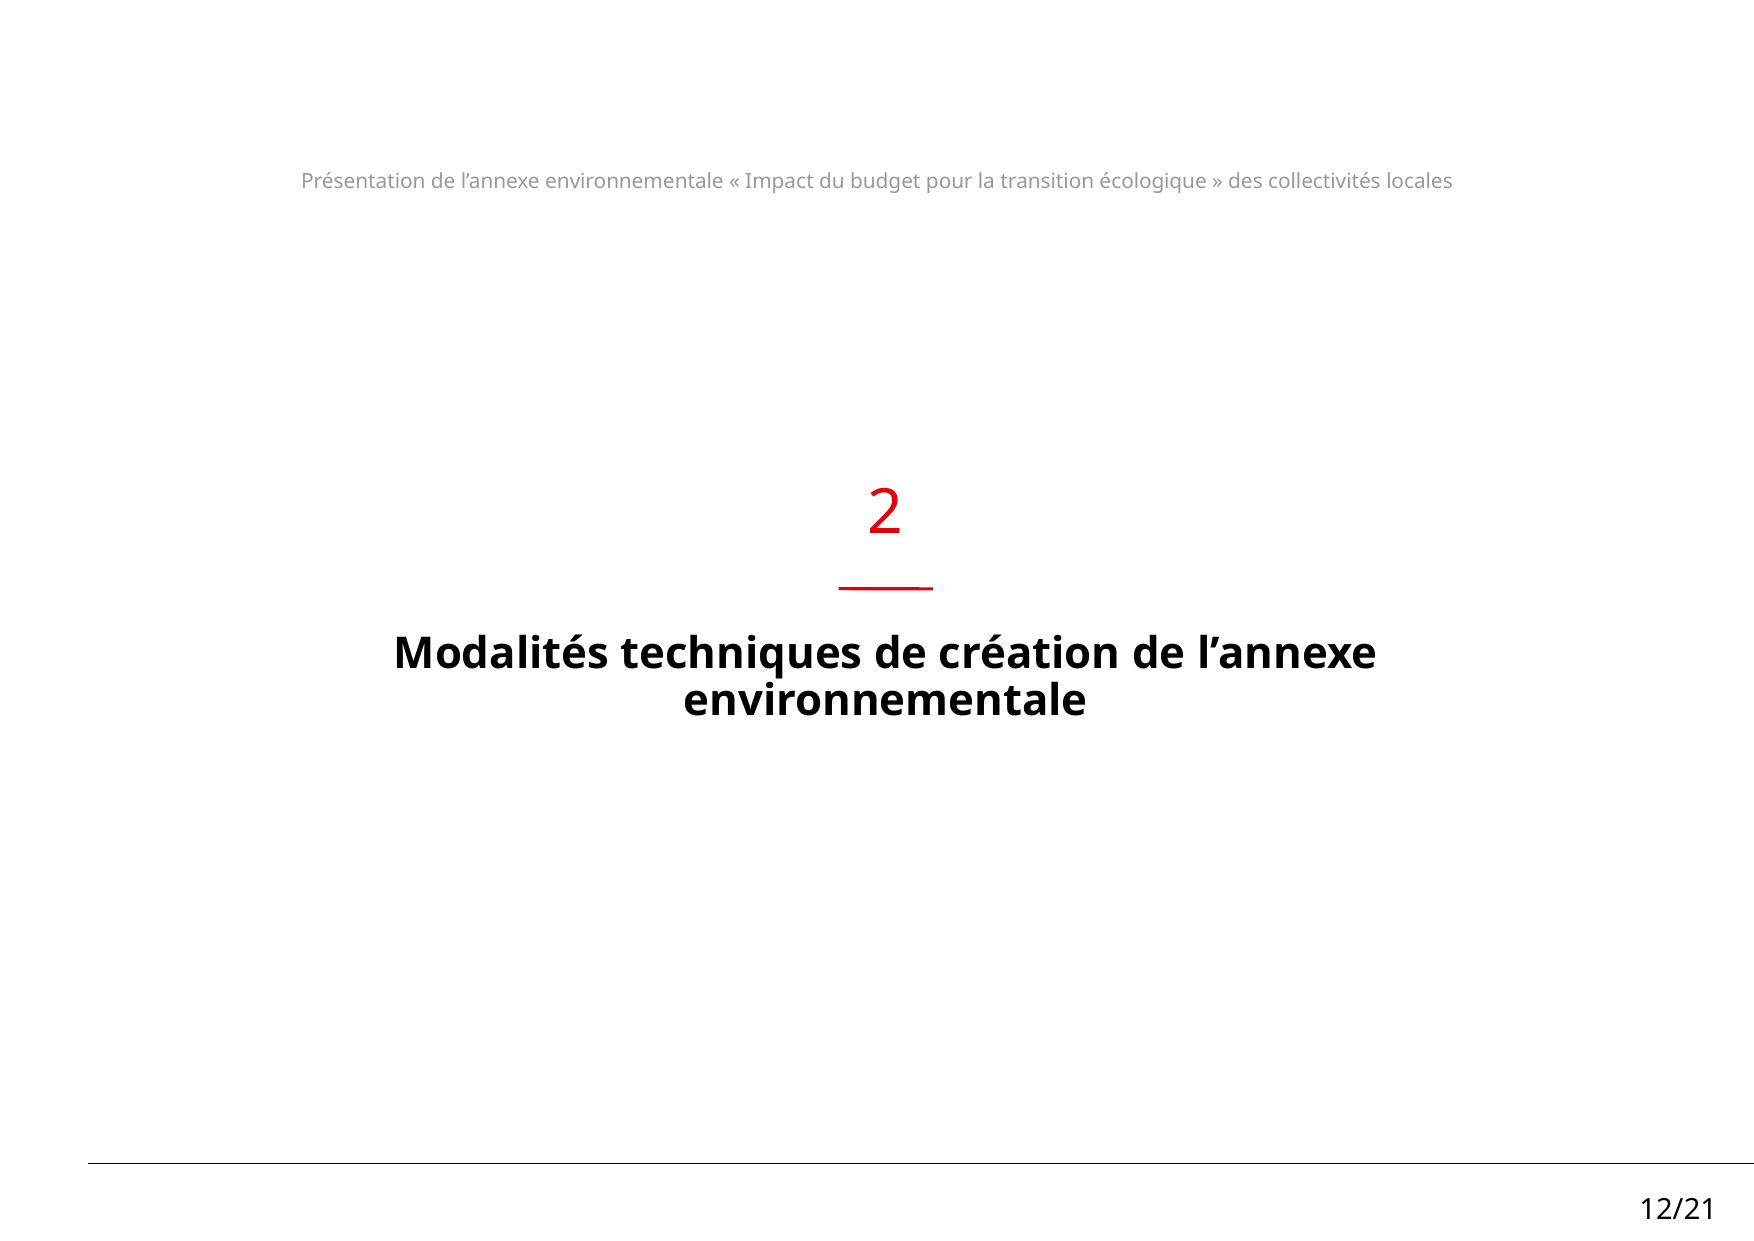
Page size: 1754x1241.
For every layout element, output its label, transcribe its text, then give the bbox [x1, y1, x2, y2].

text_box 2 [844, 455, 928, 561]
text_box <numéro>/21 [1515, 1181, 1732, 1237]
text_box Modalités techniques de création de l’annexe environnementale [258, 615, 1513, 740]
text_box Présentation de l’annexe environnementale « Impact du budget pour la transition écologique » des collectivités locales [261, 147, 1493, 208]
